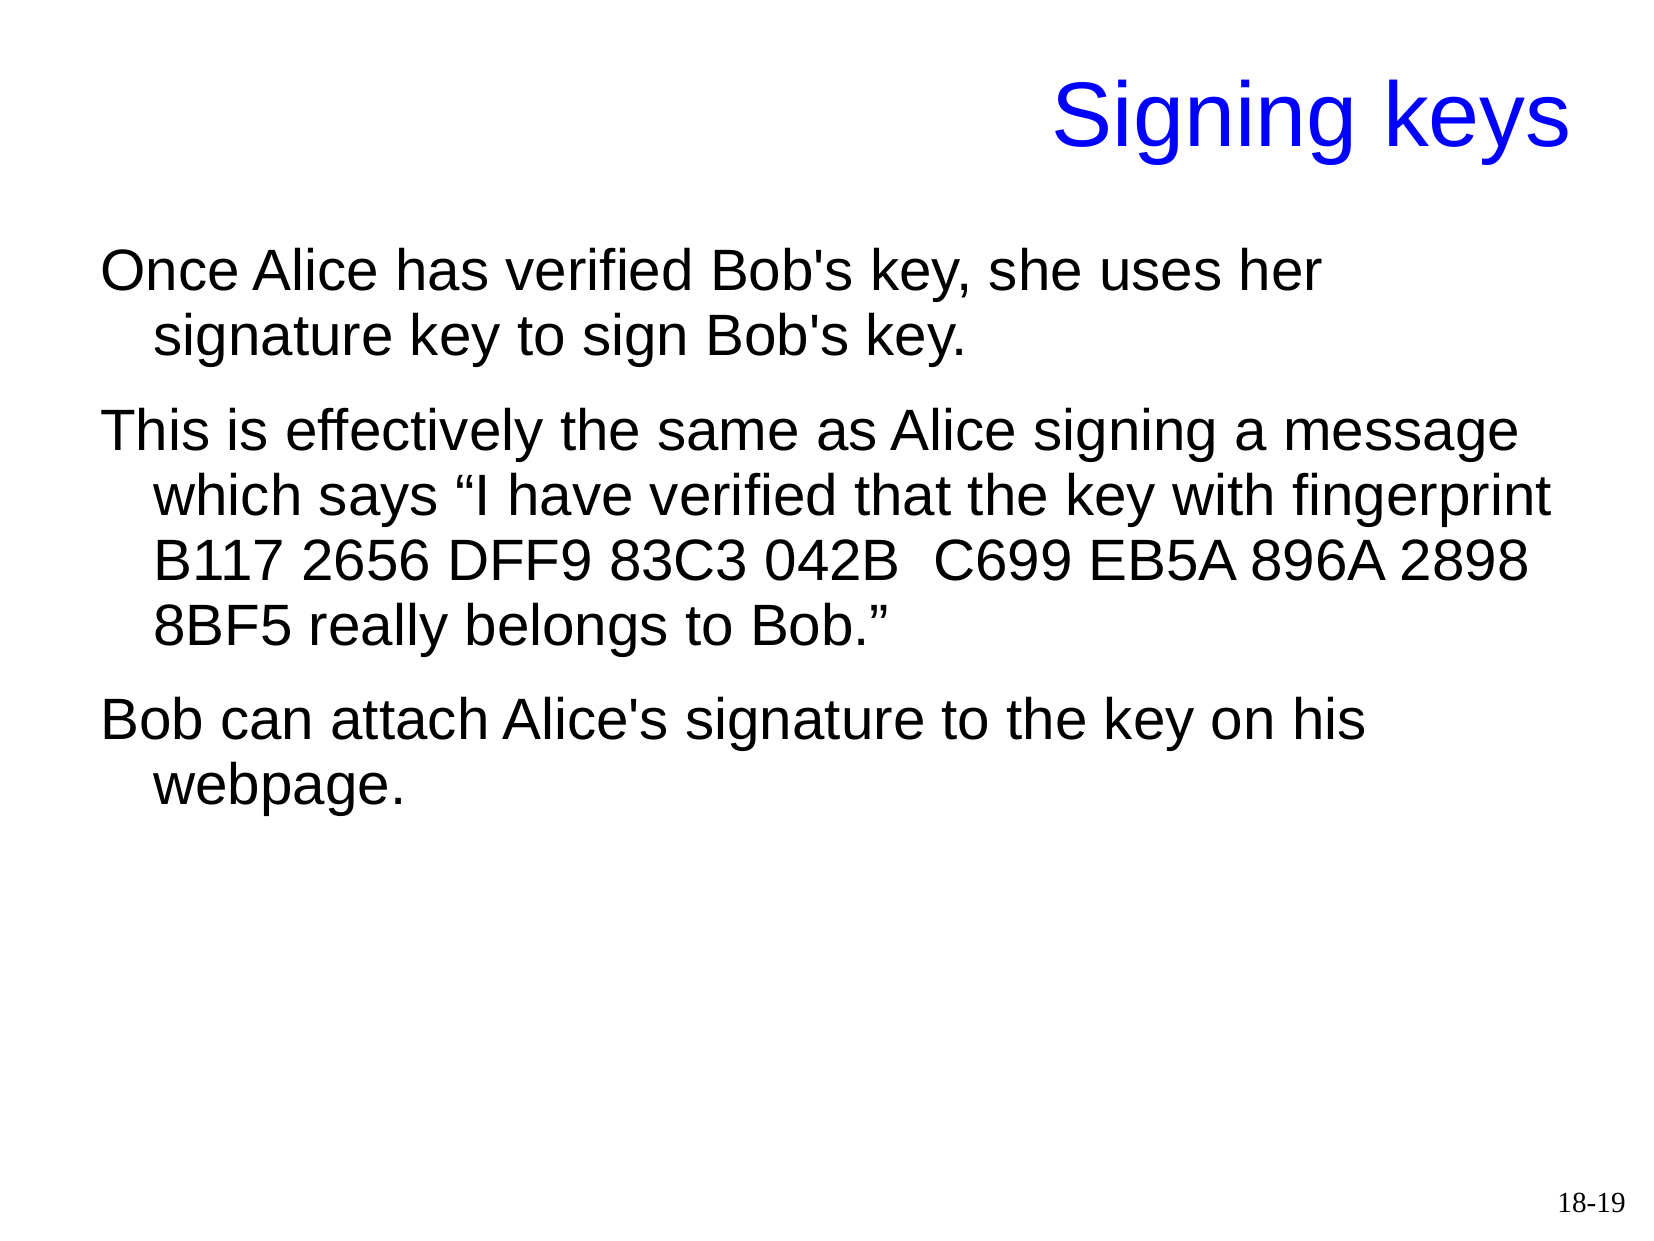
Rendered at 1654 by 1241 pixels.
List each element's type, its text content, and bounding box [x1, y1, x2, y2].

title Signing keys [84, 11, 1573, 219]
list Once Alice has verified Bob's key, she uses her signature key to sign Bob's key. This is effectively the same as Alice signing a message which says “I have verified that the key with fingerprint B117 2656 DFF9 83C3 042B C699 EB5A 896A 2898 8BF5 really belongs to Bob.” Bob can attach Alice's signature to the key on his webpage. [82, 237, 1571, 1171]
